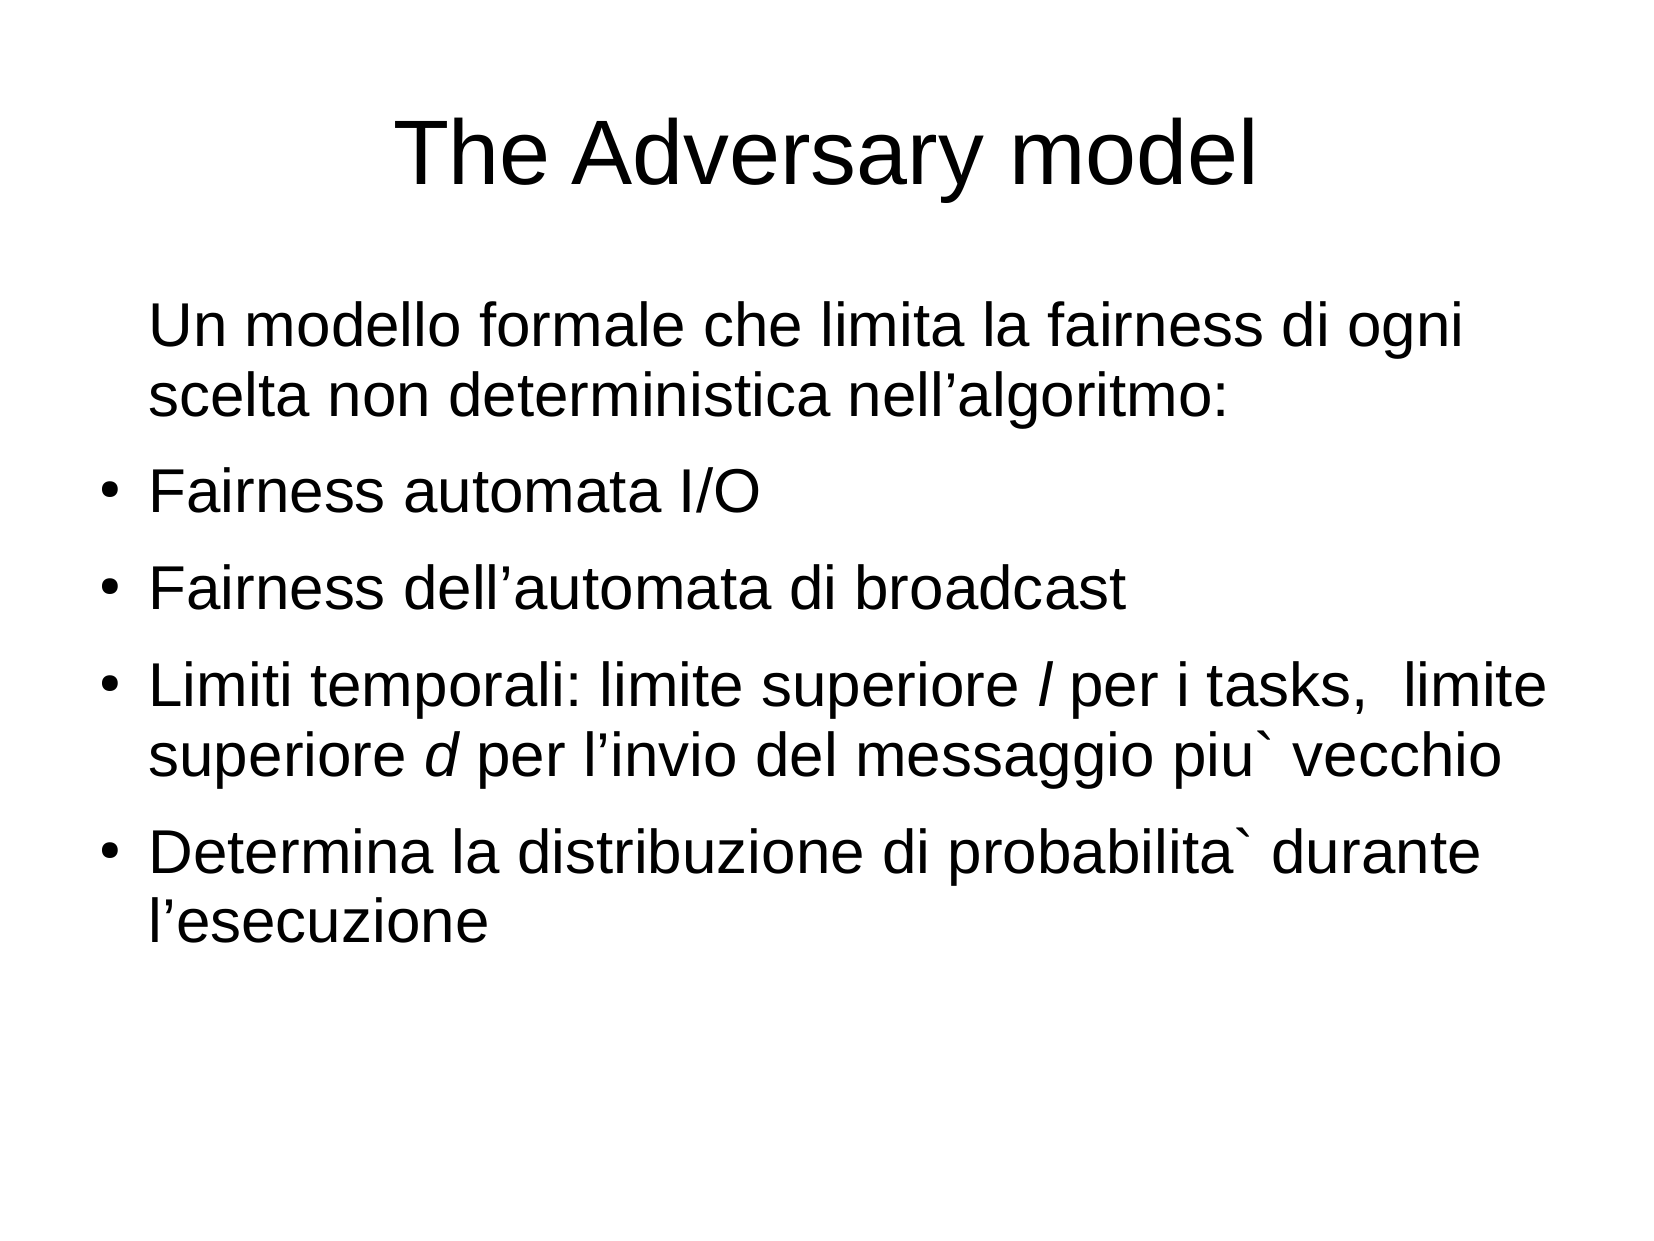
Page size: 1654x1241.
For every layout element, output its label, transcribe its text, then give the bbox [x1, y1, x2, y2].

title The Adversary model [82, 49, 1571, 257]
list Un modello formale che limita la fairness di ogni scelta non deterministica nell’algoritmo: Fairness automata I/O Fairness dell’automata di broadcast Limiti temporali: limite superiore l per i tasks, limite superiore d per l’invio del messaggio piu` vecchio Determina la distribuzione di probabilita` durante l’esecuzione [82, 290, 1571, 1010]
